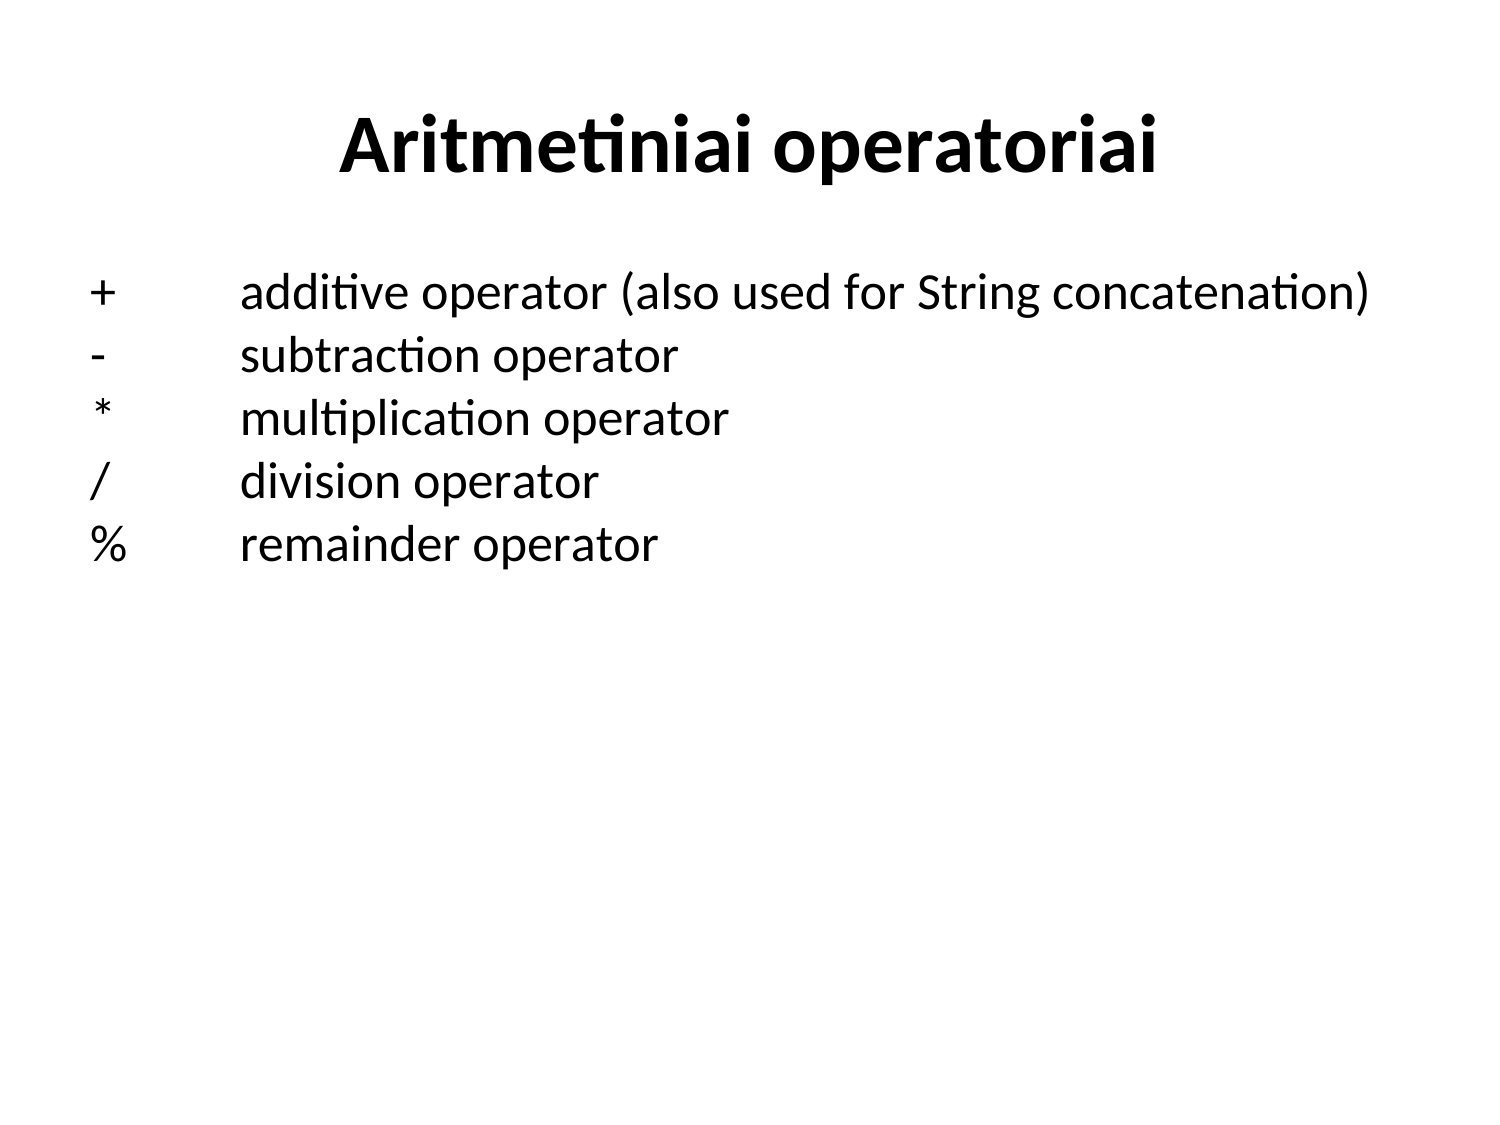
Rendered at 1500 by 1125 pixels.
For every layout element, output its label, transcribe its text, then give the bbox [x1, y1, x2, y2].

text_box + additive operator (also used for String concatenation) - subtraction operator * multiplication operator / division operator % remainder operator [75, 262, 1426, 1125]
text_box Aritmetiniai operatoriai [75, 45, 1426, 233]
